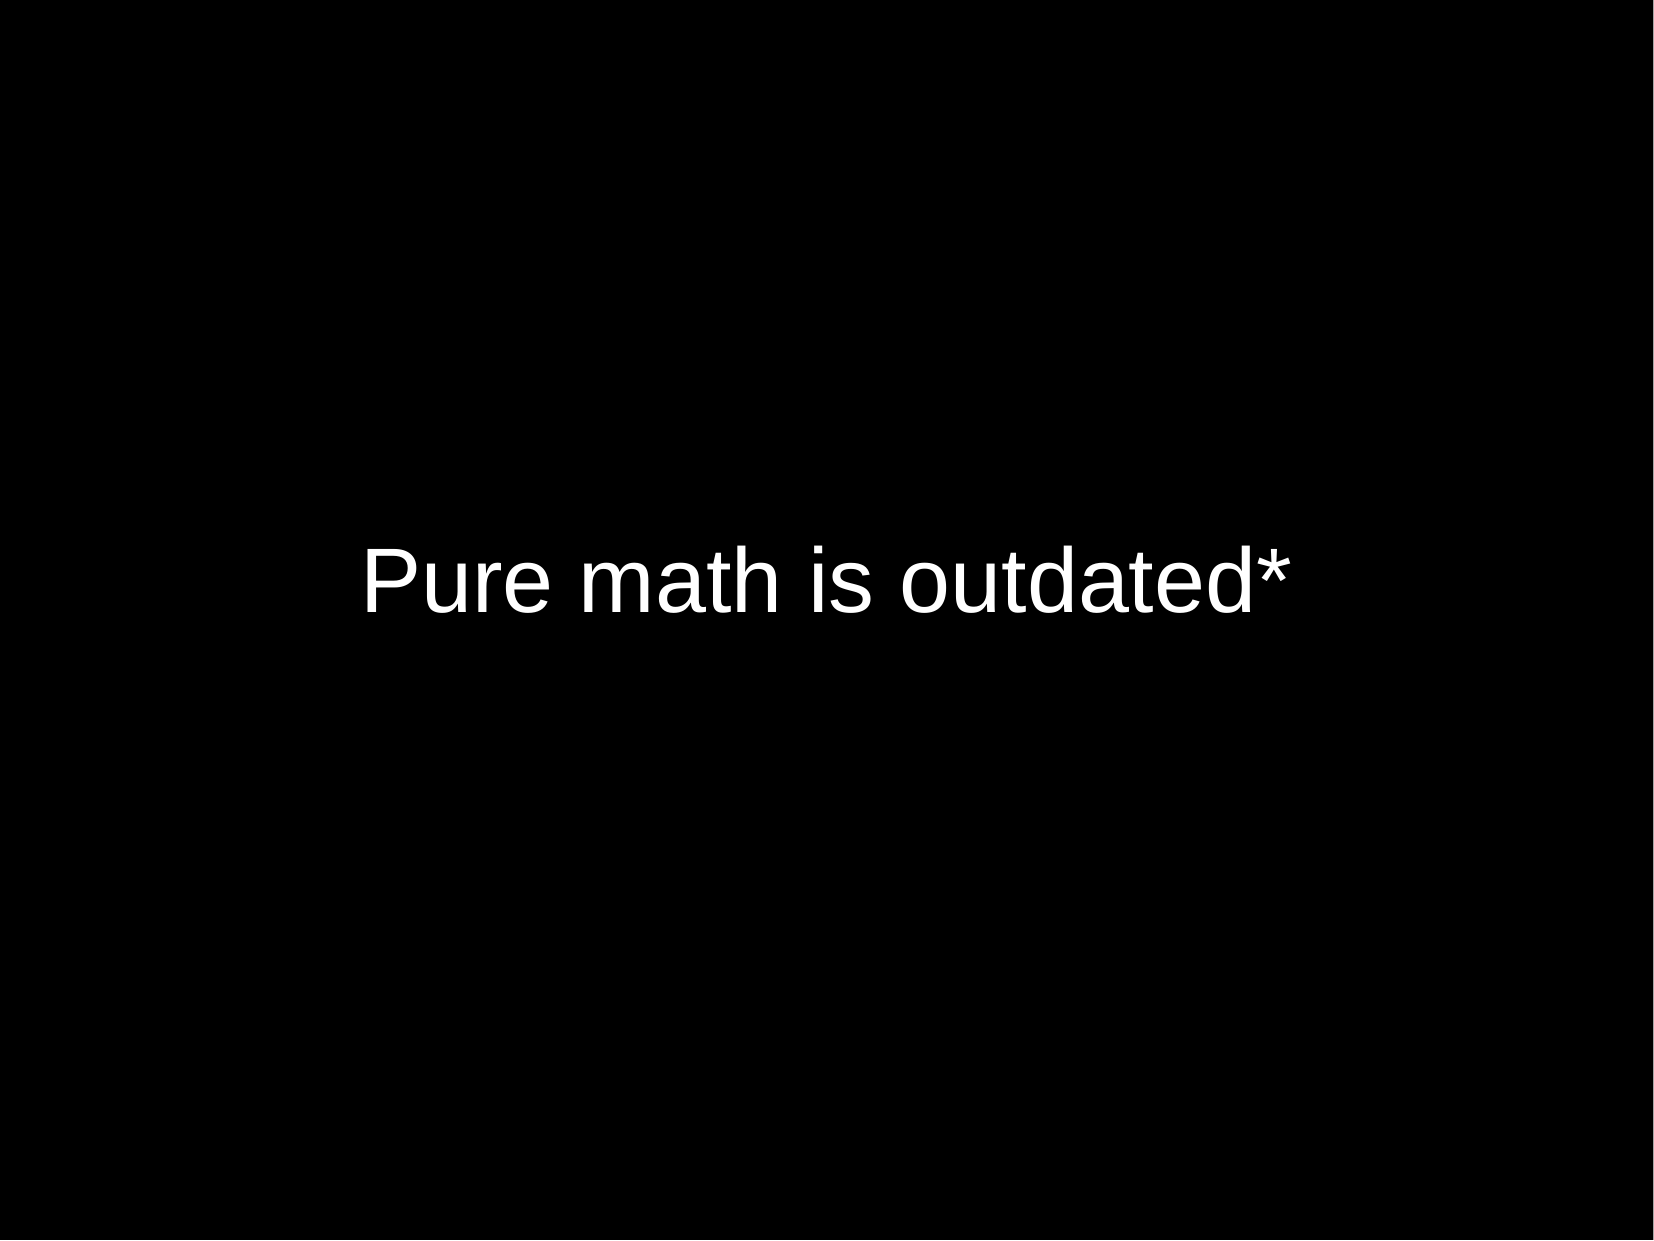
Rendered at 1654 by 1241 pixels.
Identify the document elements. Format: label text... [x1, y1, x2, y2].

subtitle Pure math is outdated* [82, 49, 1571, 1010]
